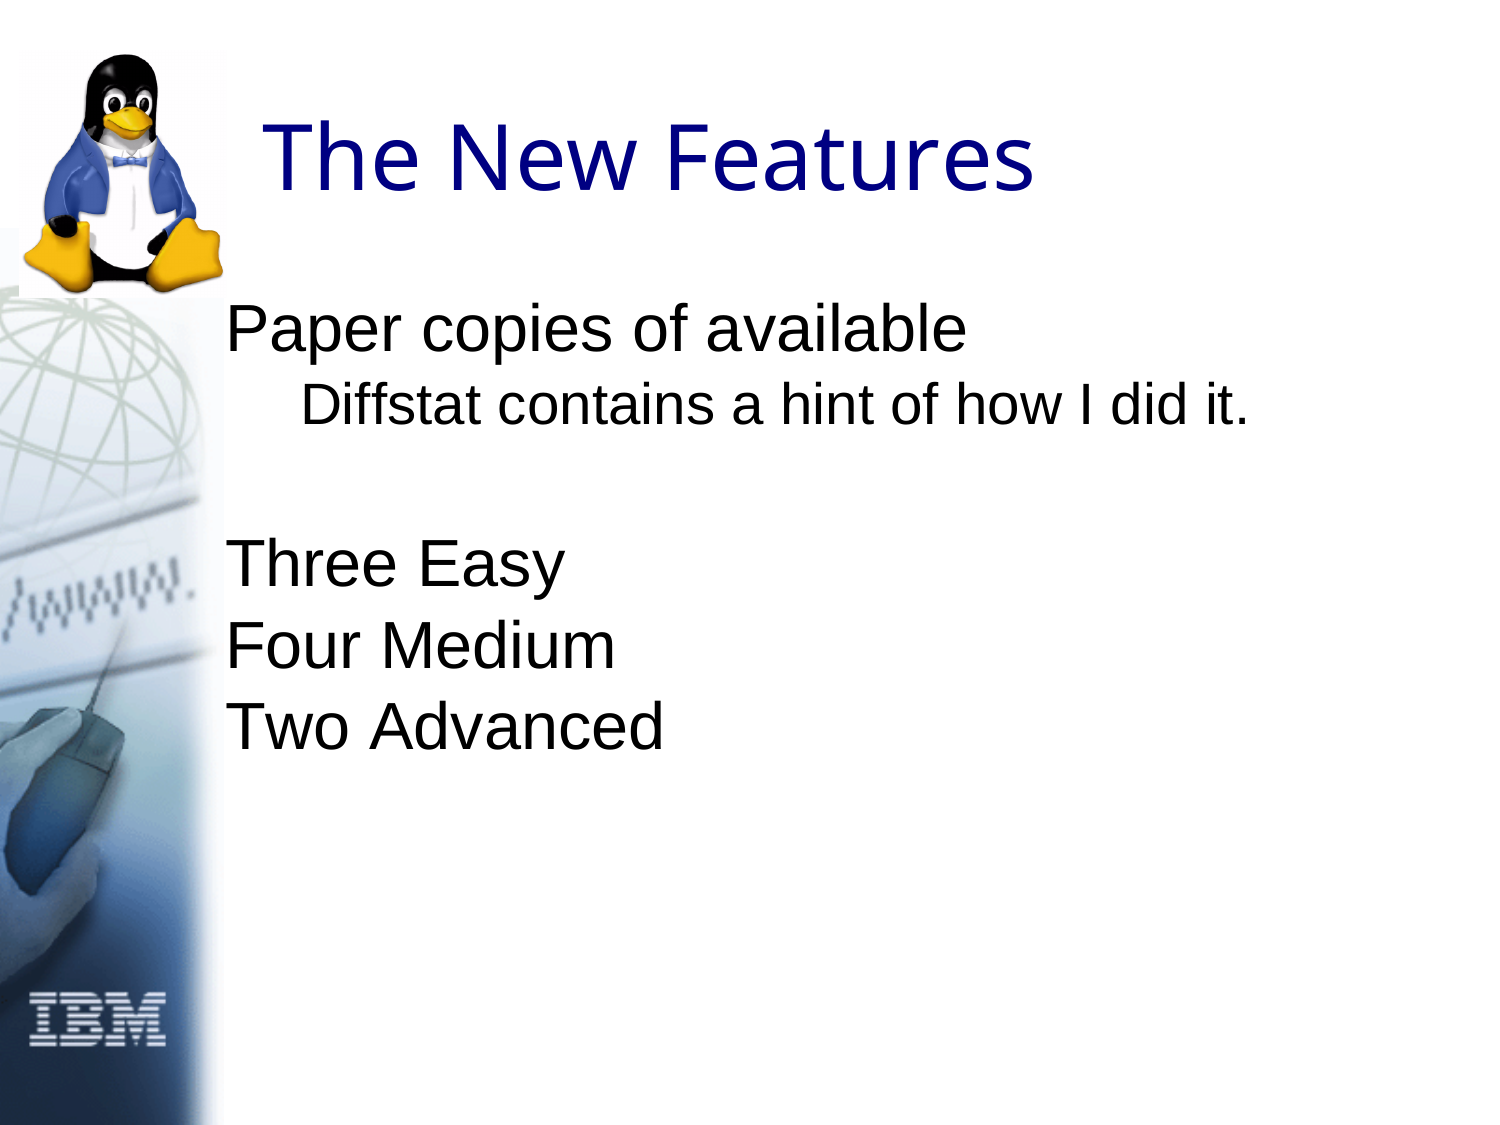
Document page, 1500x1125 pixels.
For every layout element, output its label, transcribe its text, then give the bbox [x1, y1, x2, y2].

list Paper copies of available Diffstat contains a hint of how I did it. Three Easy Four Medium Two Advanced [225, 299, 1463, 991]
title The New Features [262, 37, 1413, 273]
